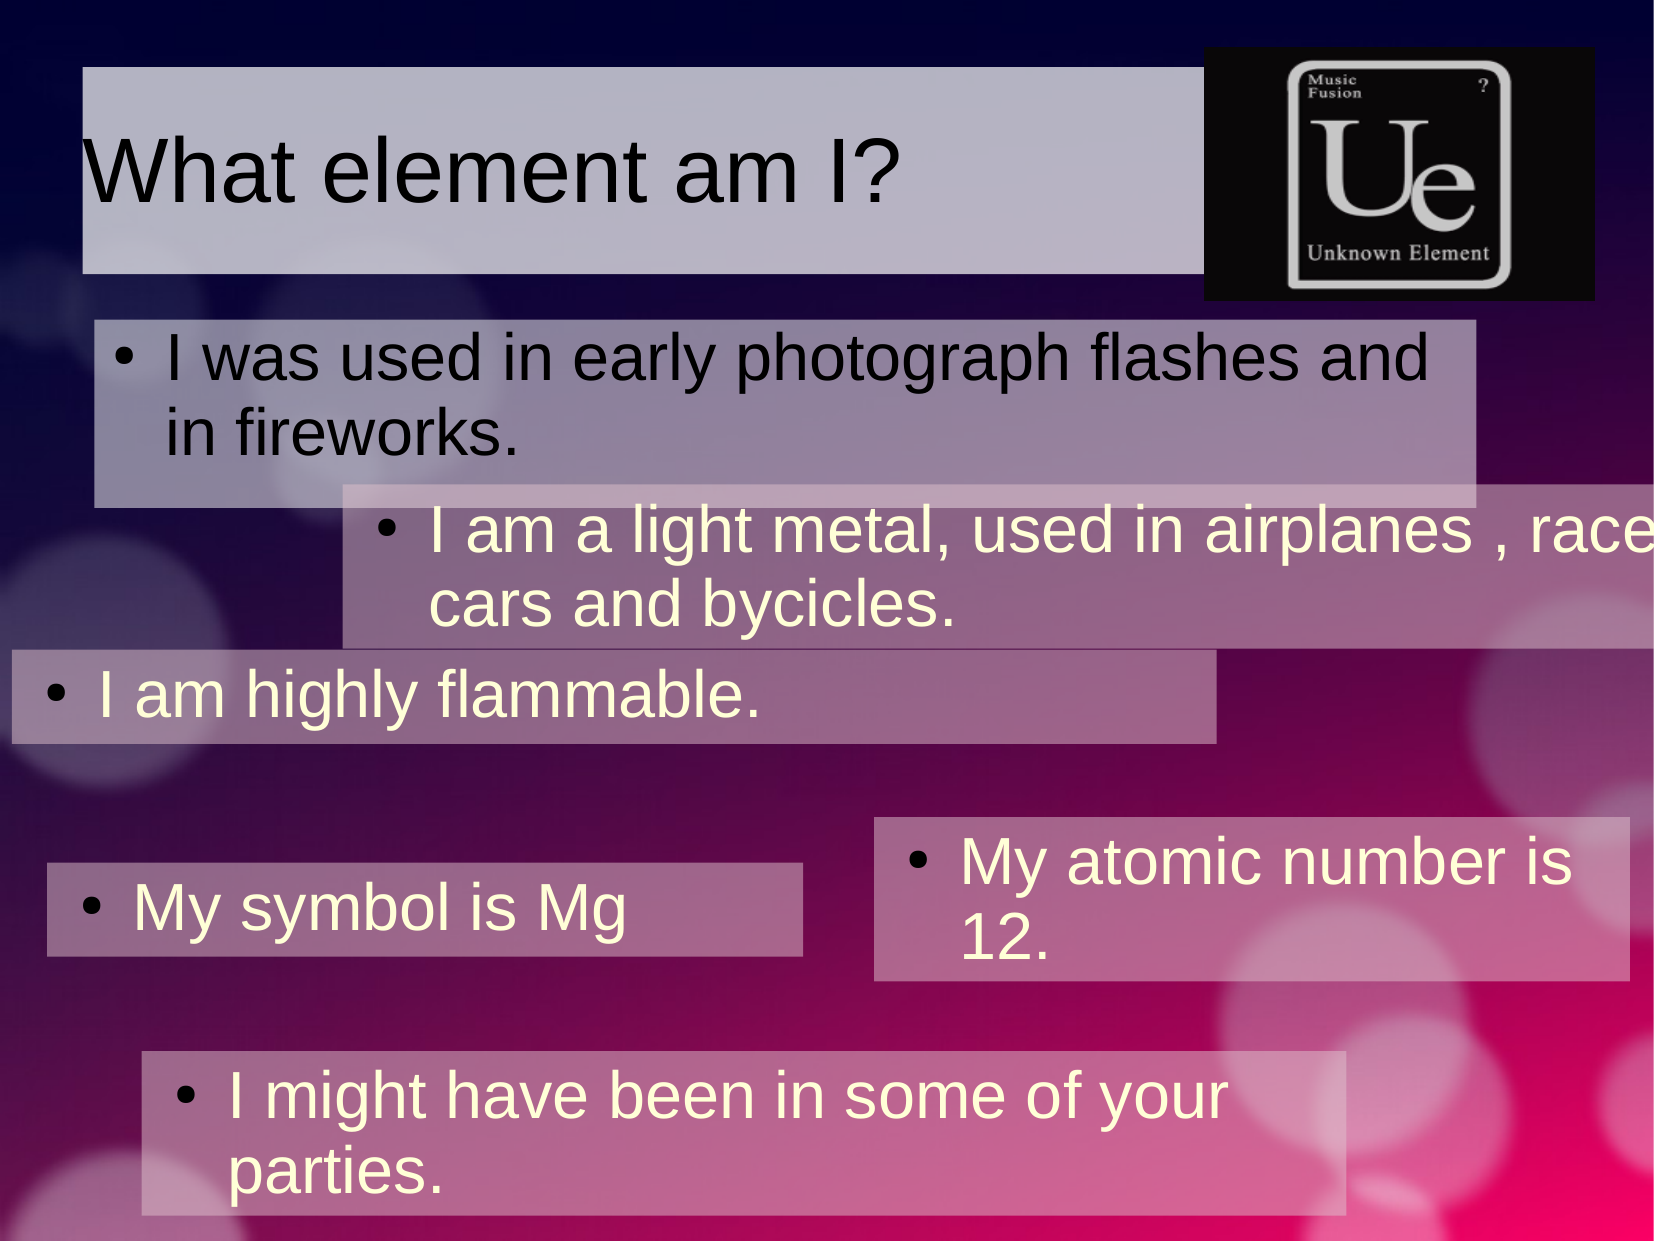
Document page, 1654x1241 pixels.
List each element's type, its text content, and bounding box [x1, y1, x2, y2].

text_box My atomic number is 12. [874, 817, 1630, 981]
picture [0, 0, 1654, 1241]
title What element am I? [82, 67, 1204, 275]
text_box I am highly flammable. [11, 649, 1217, 744]
list I was used in early photograph flashes and in fireworks. [94, 319, 1477, 508]
text_box My symbol is Mg [47, 862, 804, 957]
text_box I am a light metal, used in airplanes , race cars and bycicles. [342, 484, 1654, 648]
text_box I might have been in some of your parties. [141, 1051, 1347, 1215]
